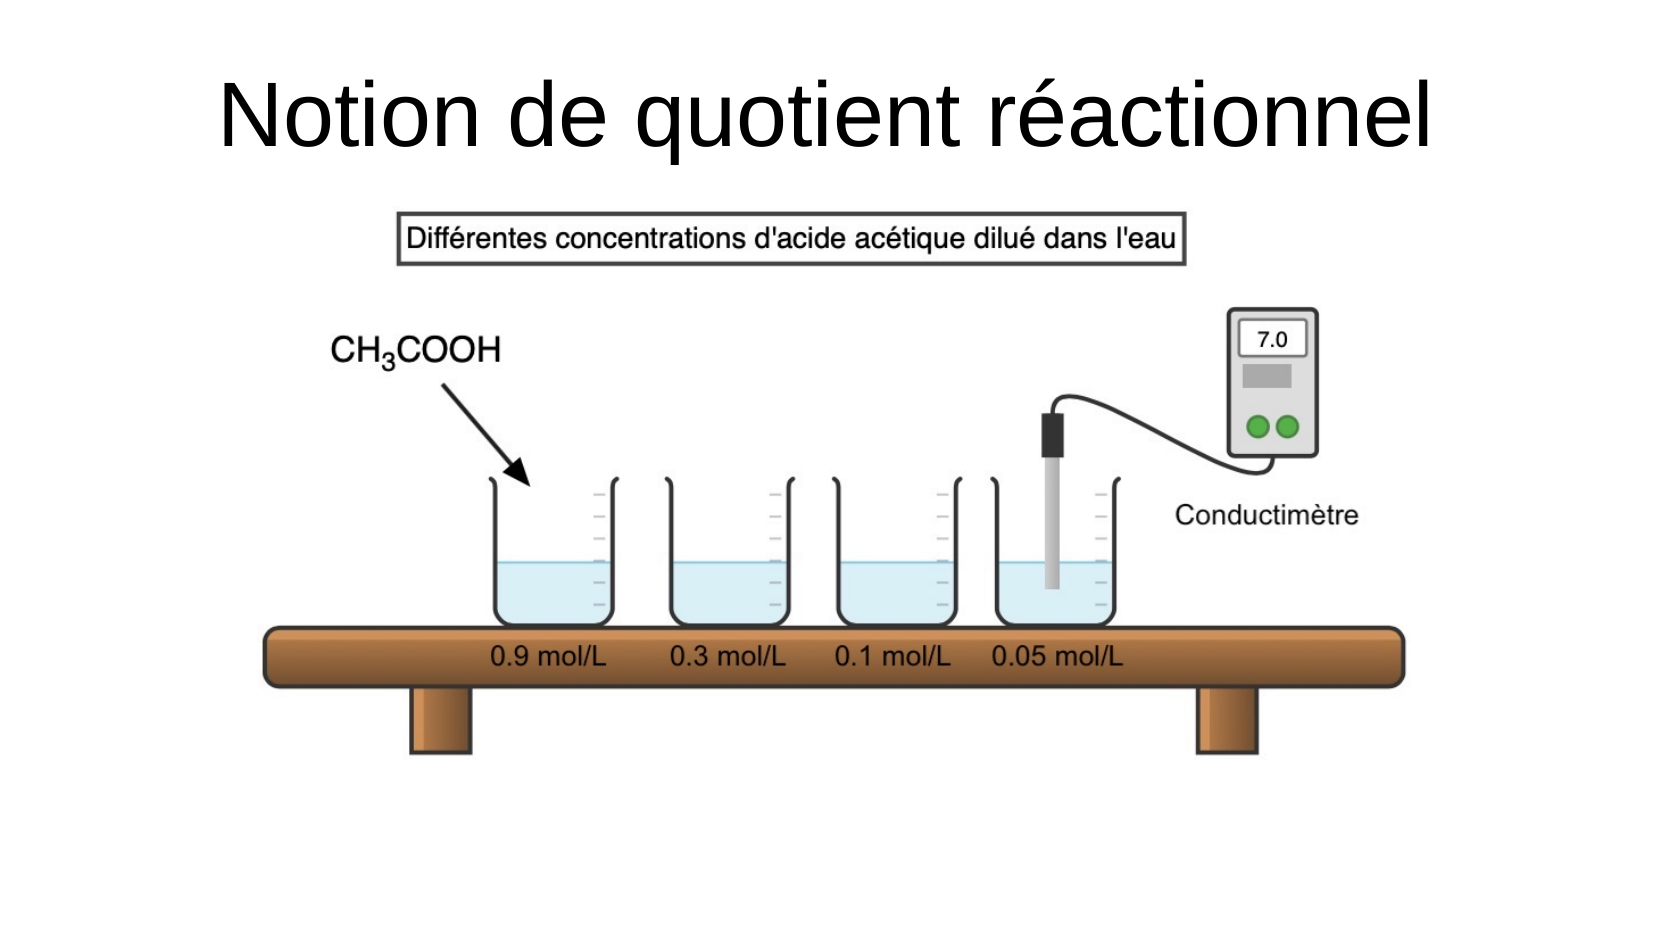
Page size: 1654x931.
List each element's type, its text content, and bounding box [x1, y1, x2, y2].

title Notion de quotient réactionnel [82, 37, 1571, 193]
picture [257, 206, 1411, 761]
